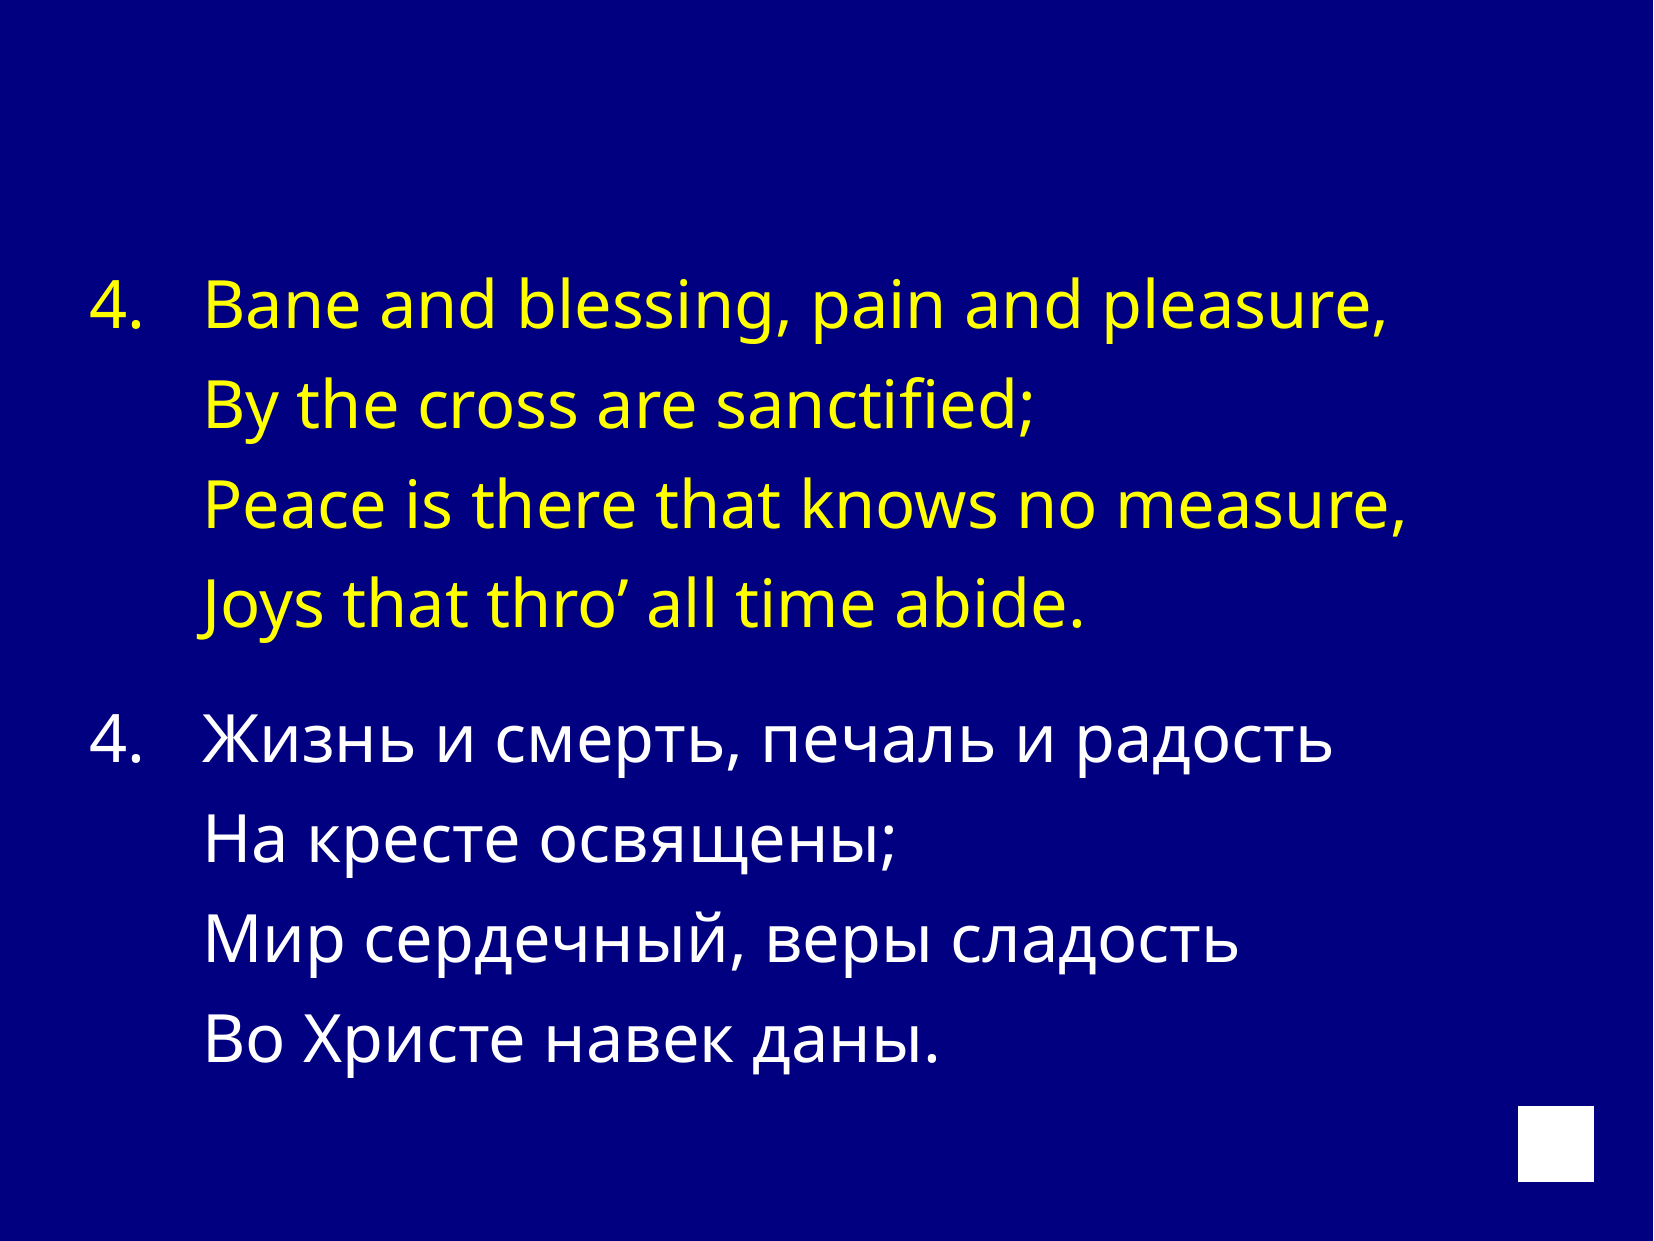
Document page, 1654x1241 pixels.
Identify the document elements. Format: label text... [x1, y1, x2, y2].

text_box 4. Жизнь и смерть, печаль и радость На кресте освящены; Мир сердечный, веры сладость Во Христе навек даны. [75, 675, 1576, 1163]
text_box 4. Bane and blessing, pain and pleasure, By the cross are sanctified; Peace is there that knows no measure, Joys that thro’ all time abide. [75, 150, 1576, 638]
text_box [1518, 1106, 1594, 1182]
